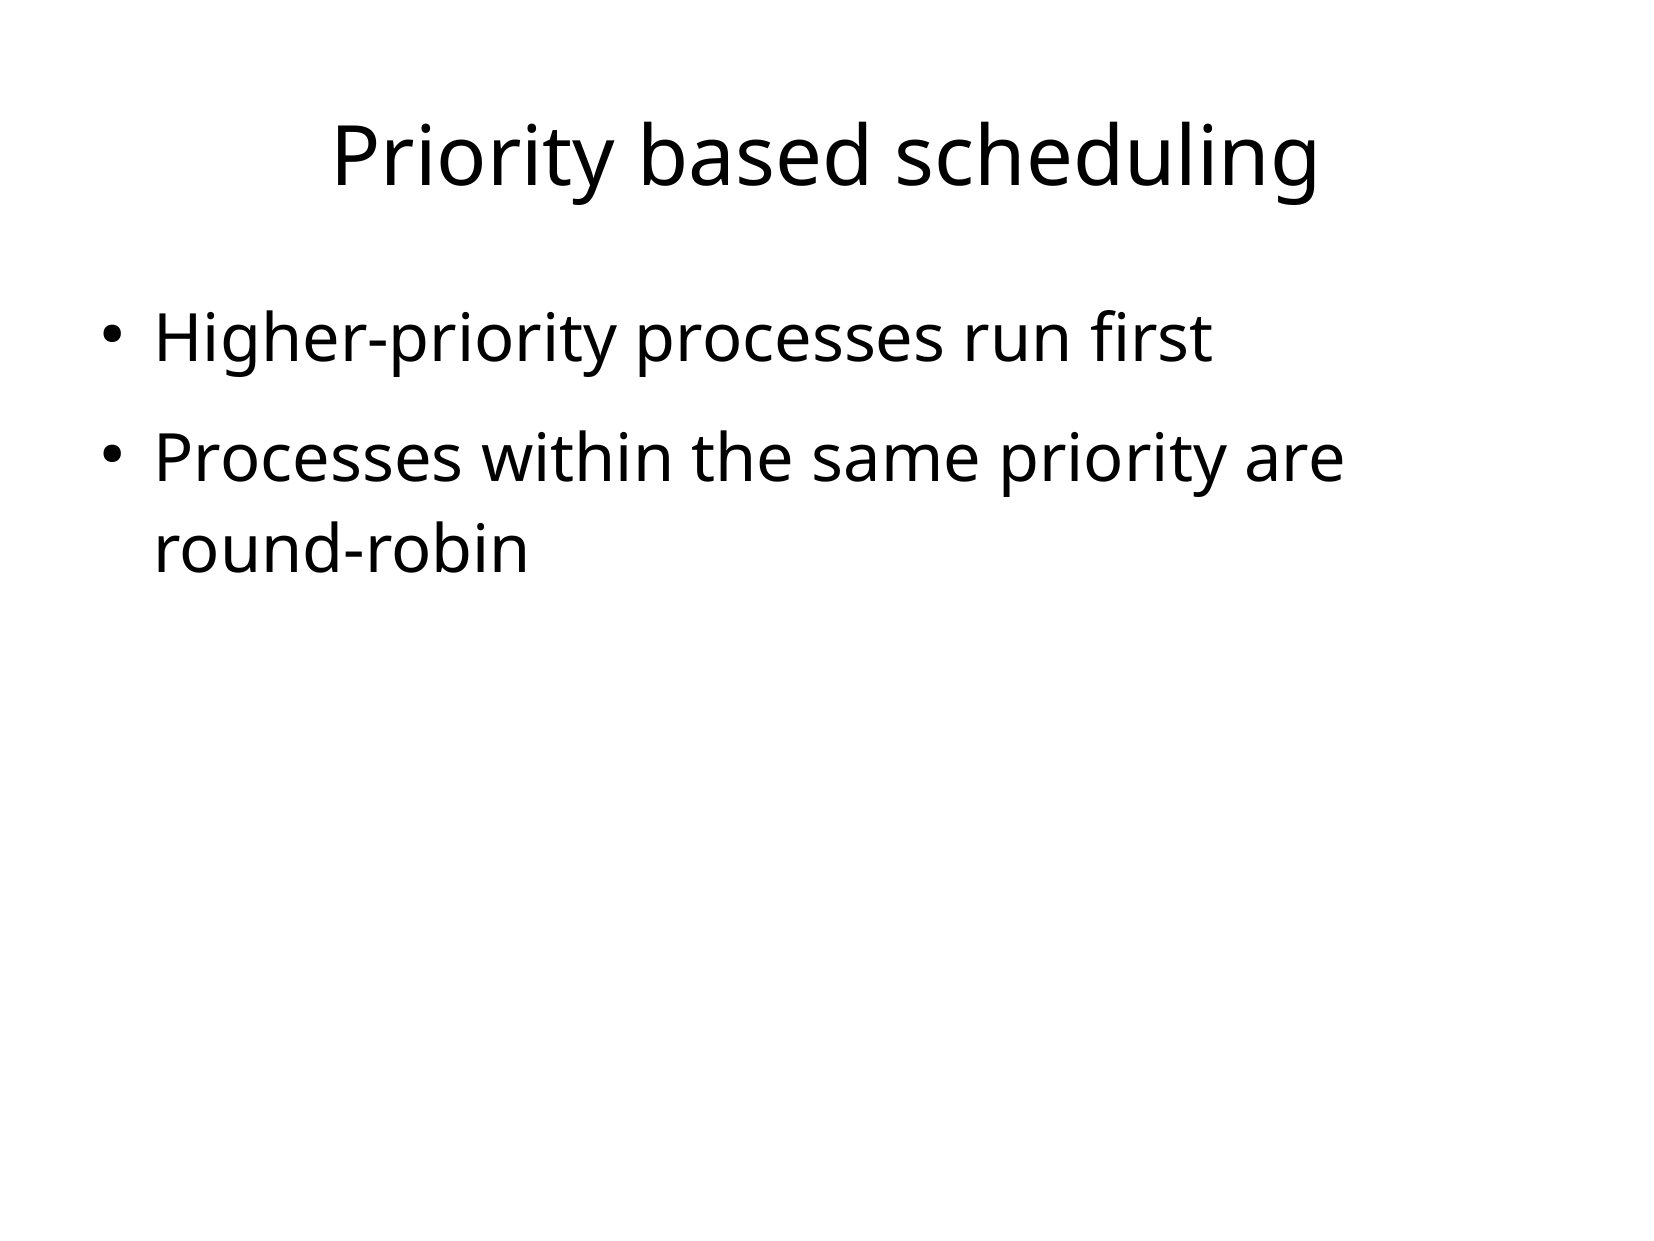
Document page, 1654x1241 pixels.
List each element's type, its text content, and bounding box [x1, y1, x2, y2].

title Priority based scheduling [82, 49, 1571, 257]
list Higher-priority processes run first Processes within the same priority are round-robin [82, 290, 1571, 1010]
